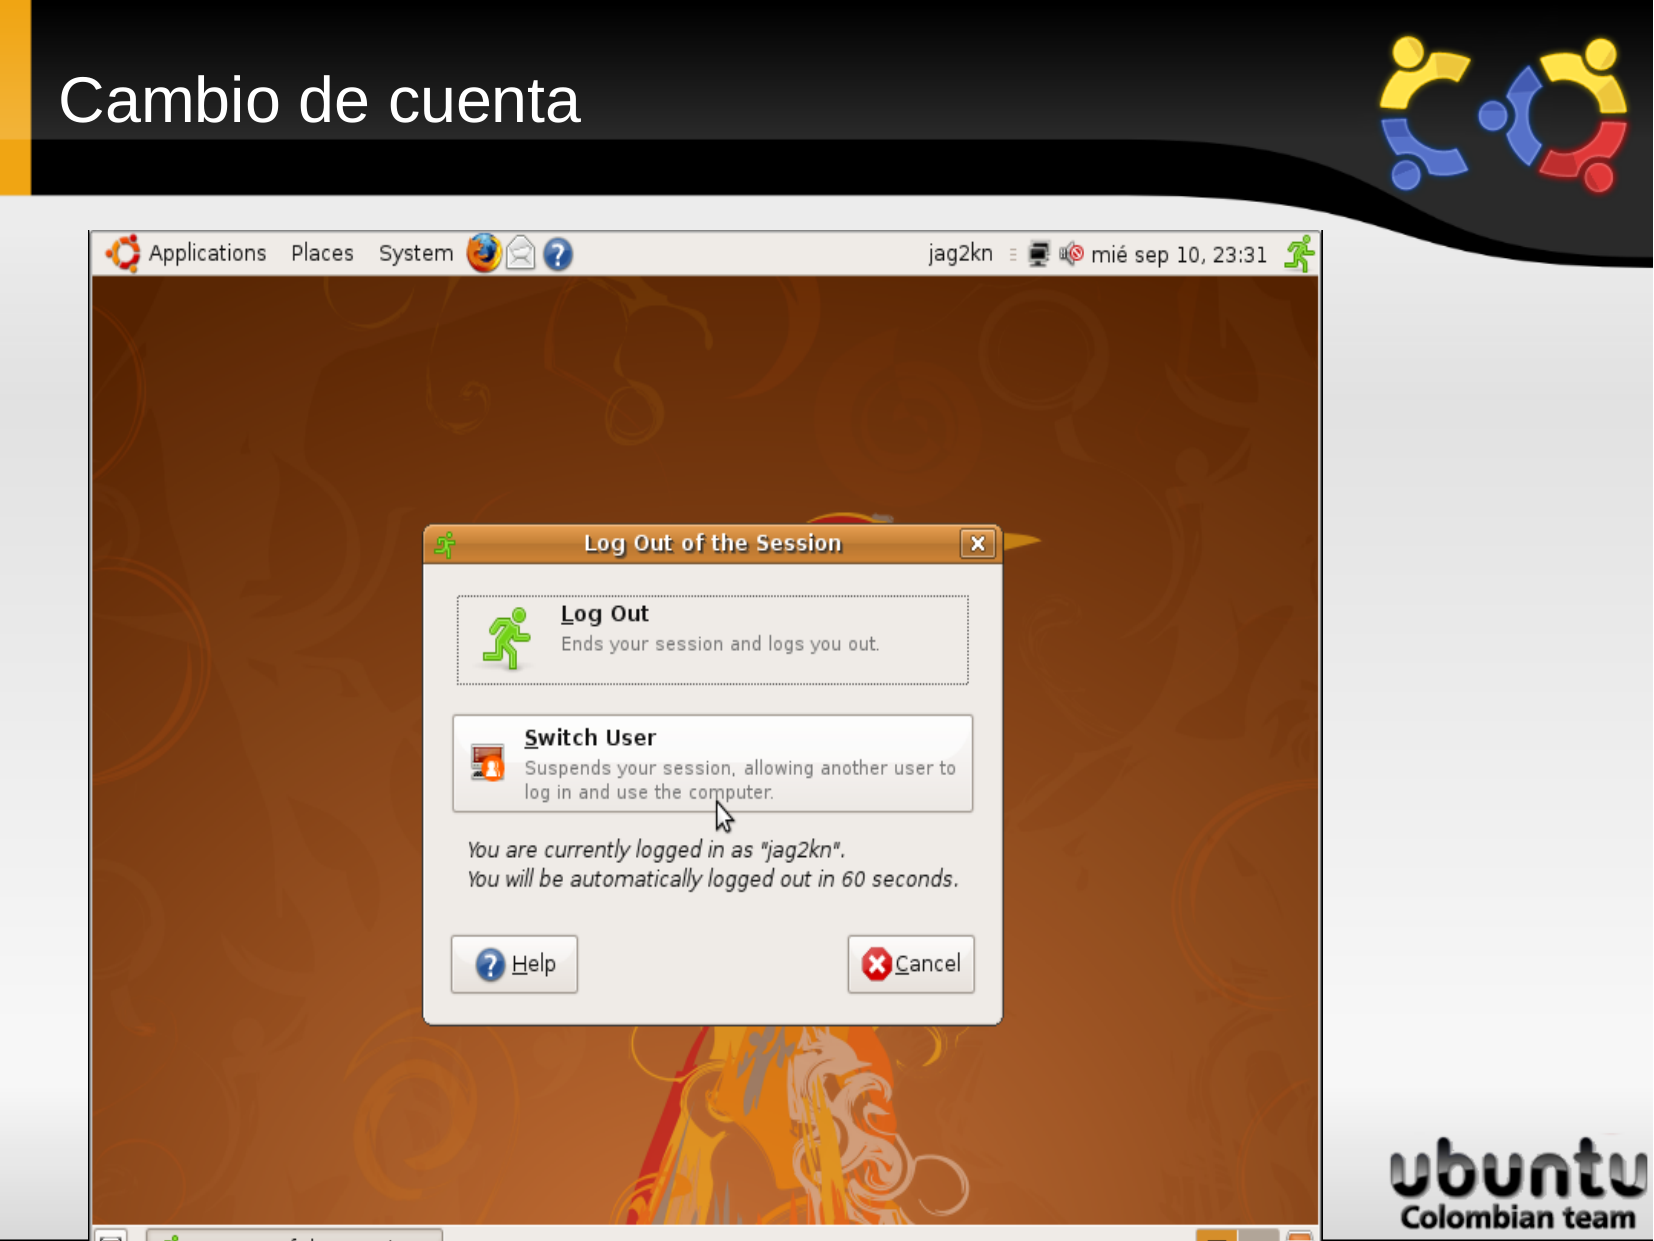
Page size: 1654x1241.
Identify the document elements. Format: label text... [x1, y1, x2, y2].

picture [0, 0, 1653, 1241]
title Cambio de cuenta [59, 48, 1376, 153]
